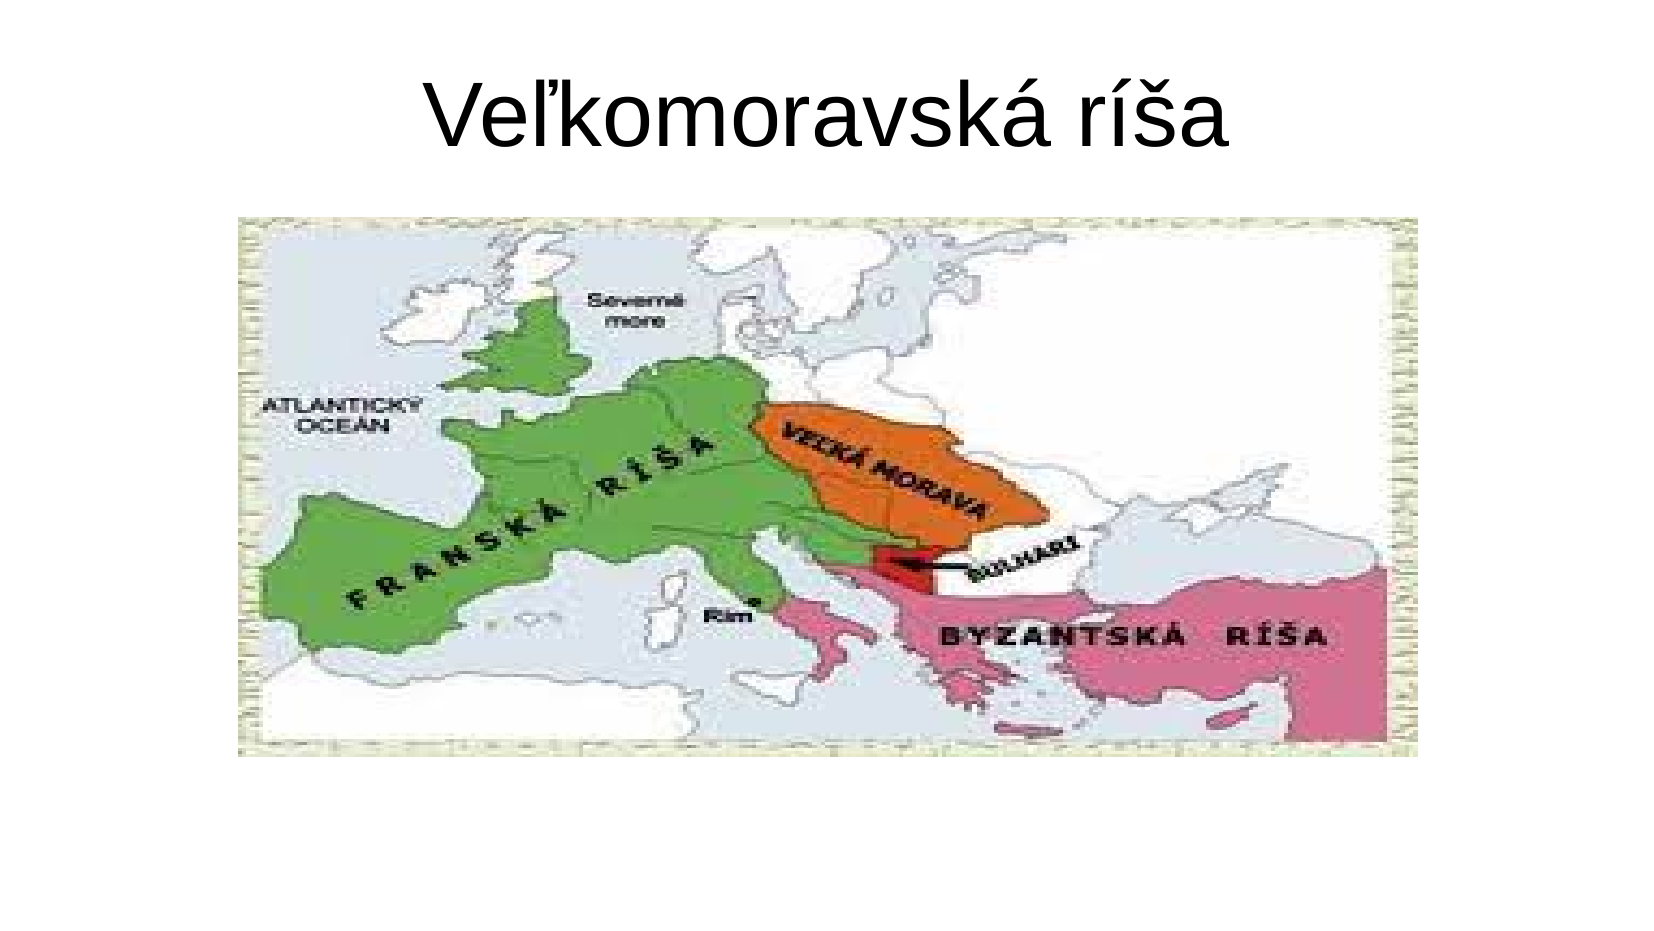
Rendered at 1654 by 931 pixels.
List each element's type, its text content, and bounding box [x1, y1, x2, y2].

picture [238, 217, 1418, 758]
title Veľkomoravská ríša [82, 37, 1571, 193]
